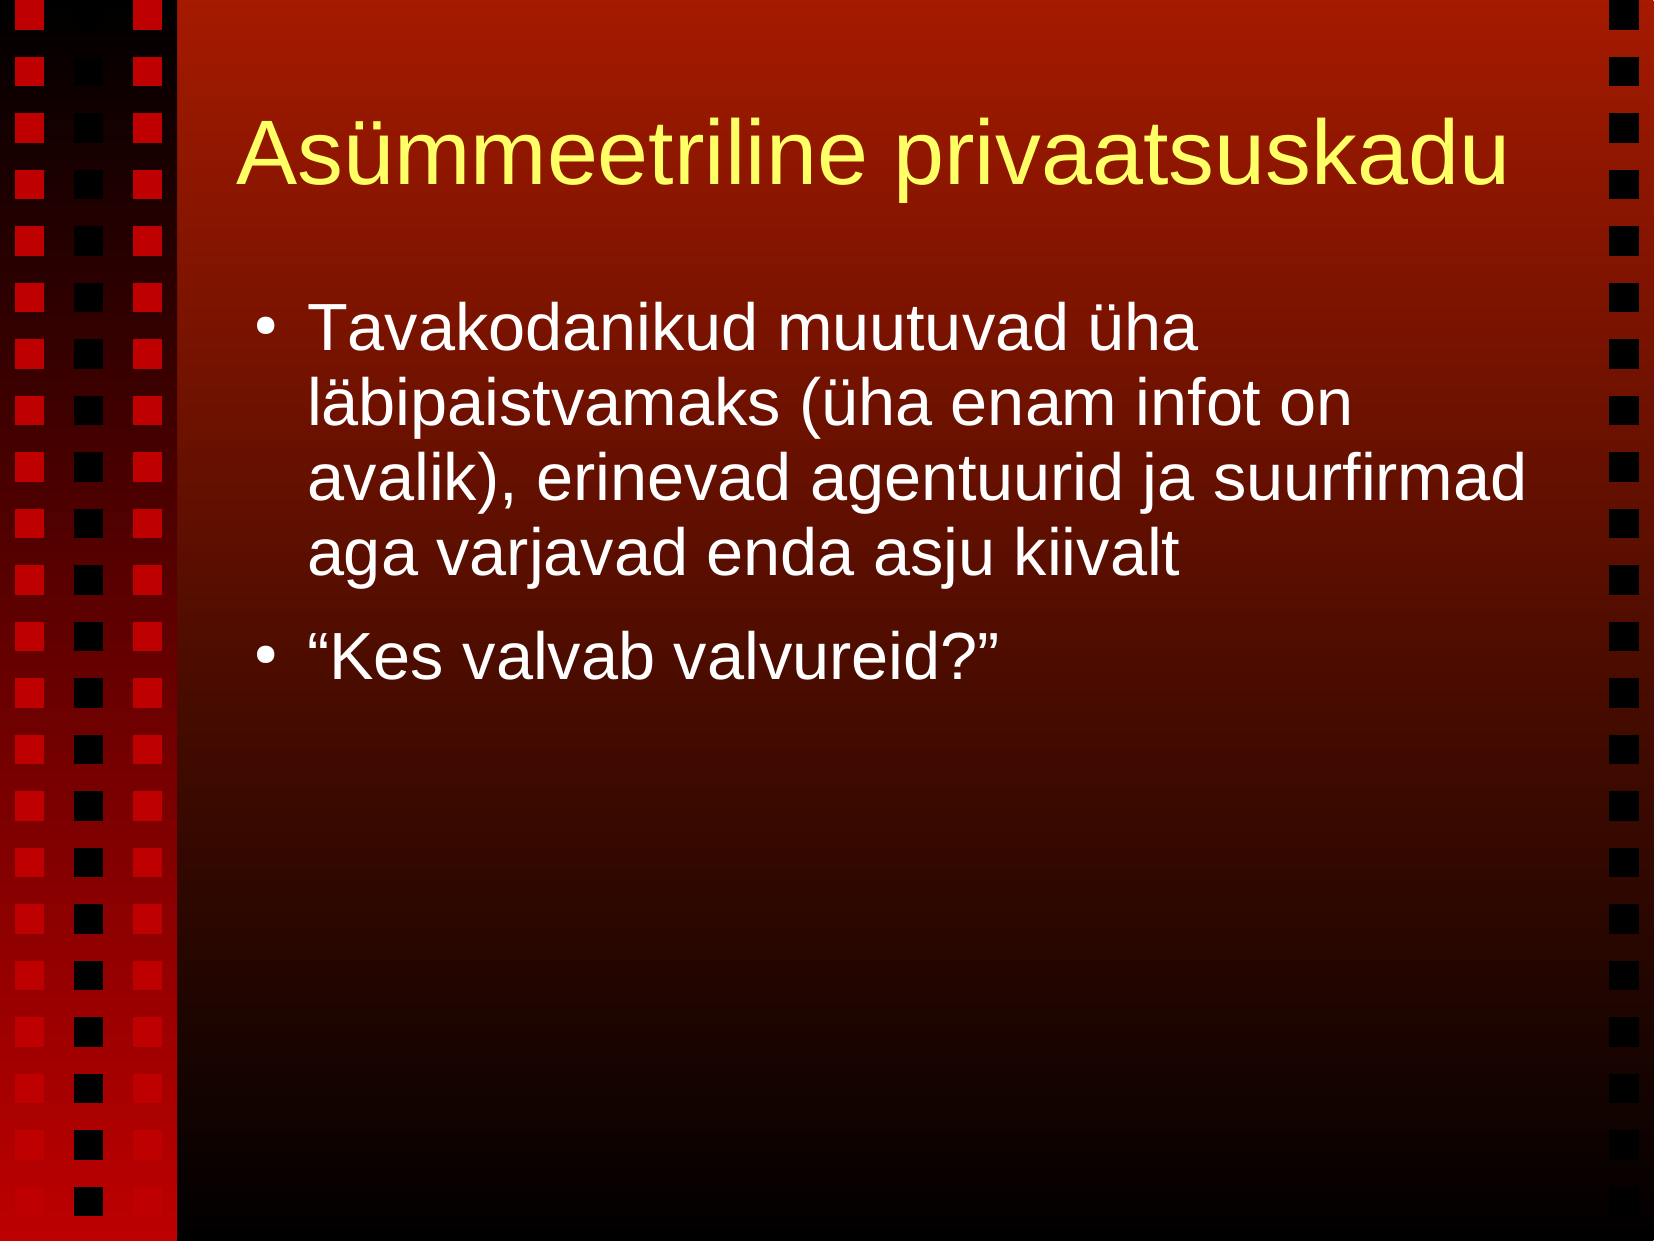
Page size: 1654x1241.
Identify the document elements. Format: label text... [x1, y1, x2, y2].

title Asümmeetriline privaatsuskadu [236, 49, 1571, 257]
list Tavakodanikud muutuvad üha läbipaistvamaks (üha enam infot on avalik), erinevad agentuurid ja suurfirmad aga varjavad enda asju kiivalt “Kes valvab valvureid?” [236, 290, 1571, 1109]
